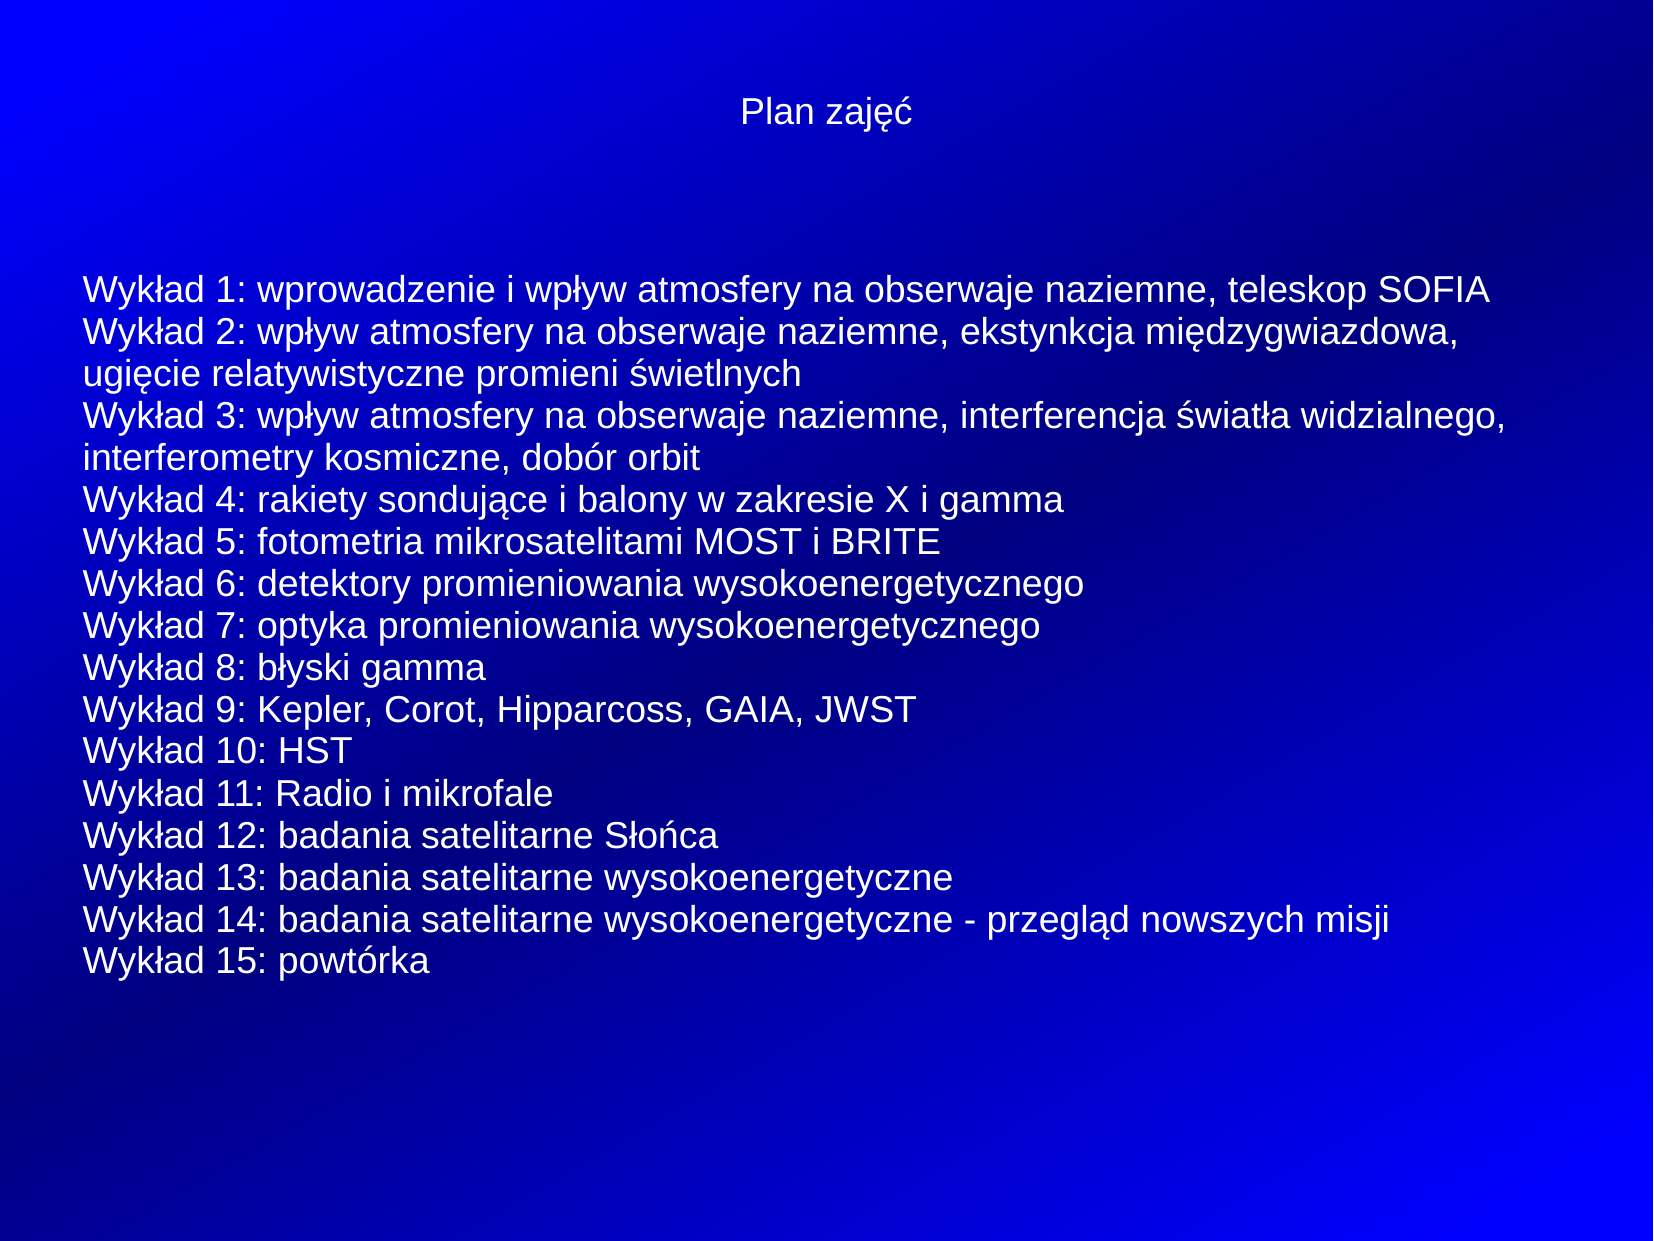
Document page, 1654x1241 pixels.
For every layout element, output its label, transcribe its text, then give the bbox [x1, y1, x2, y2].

text_box Plan zajęć [725, 82, 928, 140]
text_box Wykład 1: wprowadzenie i wpływ atmosfery na obserwaje naziemne, teleskop SOFIA Wykład 2: wpływ atmosfery na obserwaje naziemne, ekstynkcja międzygwiazdowa, ugięcie relatywistyczne promieni świetlnych Wykład 3: wpływ atmosfery na obserwaje naziemne, interferencja światła widzialnego, interferometry kosmiczne, dobór orbit Wykład 4: rakiety sondujące i balony w zakresie X i gamma Wykład 5: fotometria mikrosatelitami MOST i BRITE Wykład 6: detektory promieniowania wysokoenergetycznego Wykład 7: optyka promieniowania wysokoenergetycznego Wykład 8: błyski gamma Wykład 9: Kepler, Corot, Hipparcoss, GAIA, JWST Wykład 10: HST Wykład 11: Radio i mikrofale Wykład 12: badania satelitarne Słońca Wykład 13: badania satelitarne wysokoenergetyczne Wykład 14: badania satelitarne wysokoenergetyczne - przegląd nowszych misji Wykład 15: powtórka [67, 260, 1603, 990]
